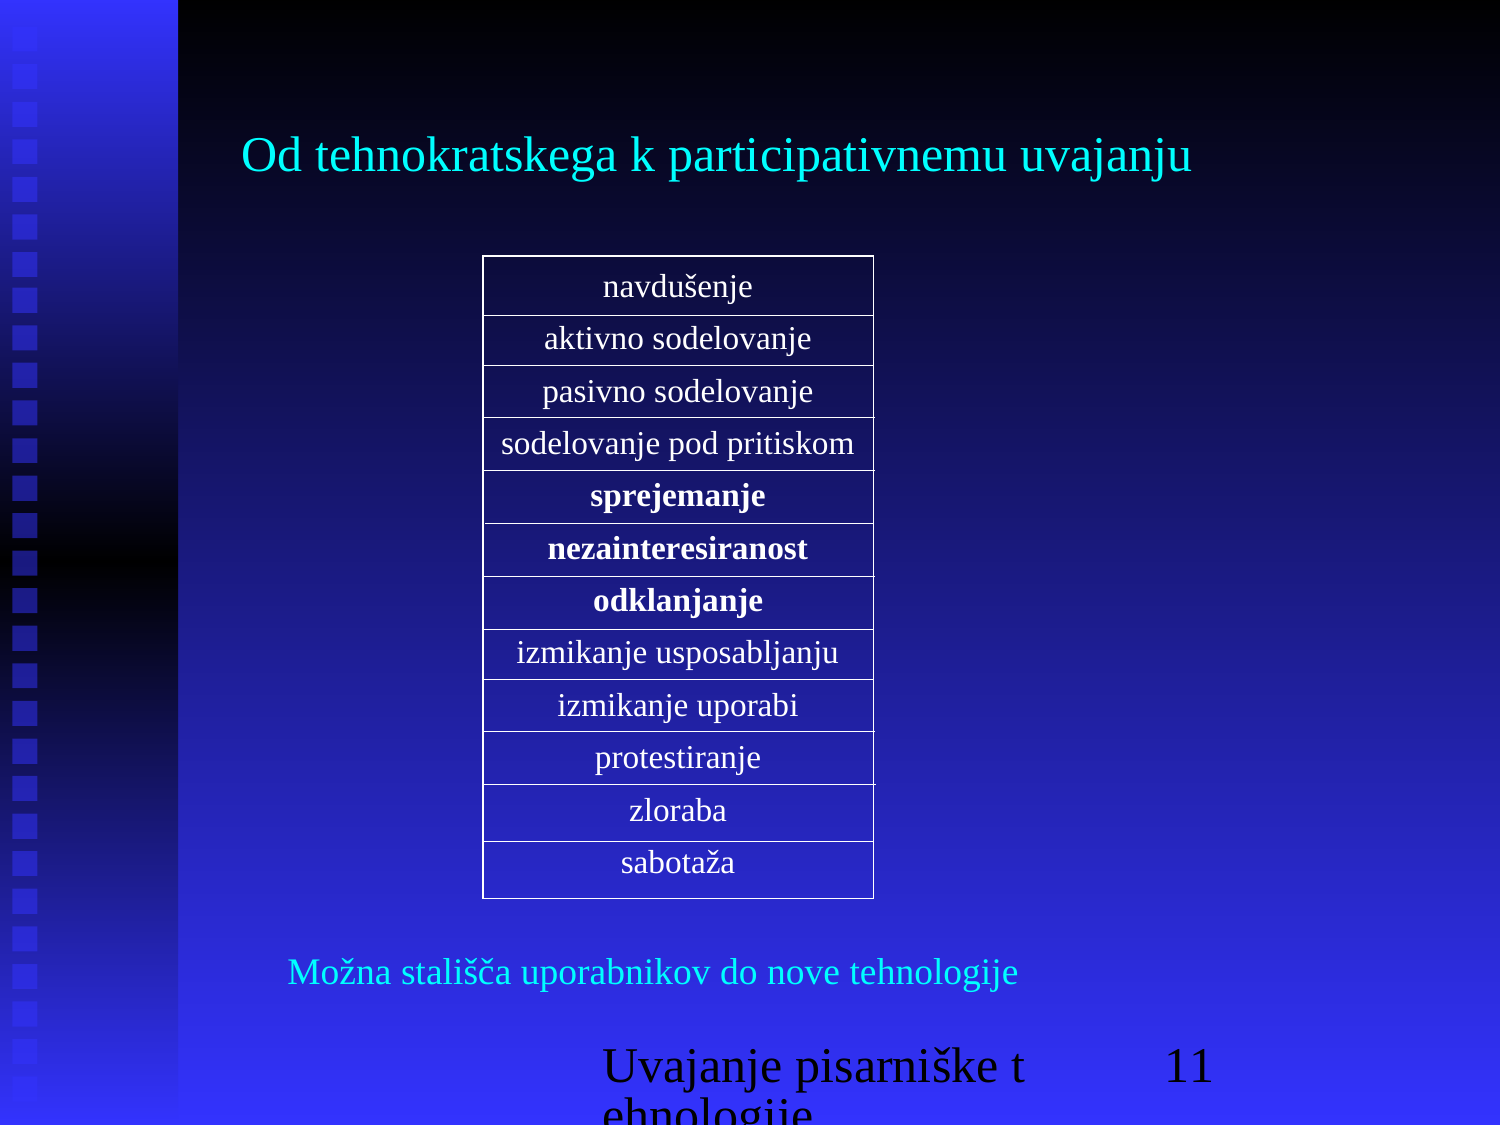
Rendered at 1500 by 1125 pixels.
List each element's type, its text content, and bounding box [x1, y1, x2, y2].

text_box Od tehnokratskega k participativnemu uvajanju [226, 113, 1209, 190]
text_box Možna stališča uporabnikov do nove tehnologije [272, 939, 1188, 1000]
text_box navdušenje aktivno sodelovanje pasivno sodelovanje sodelovanje pod pritiskom sprejemanje nezainteresiranost odklanjanje izmikanje usposabljanju izmikanje uporabi protestiranje zloraba sabotaža [482, 256, 874, 899]
